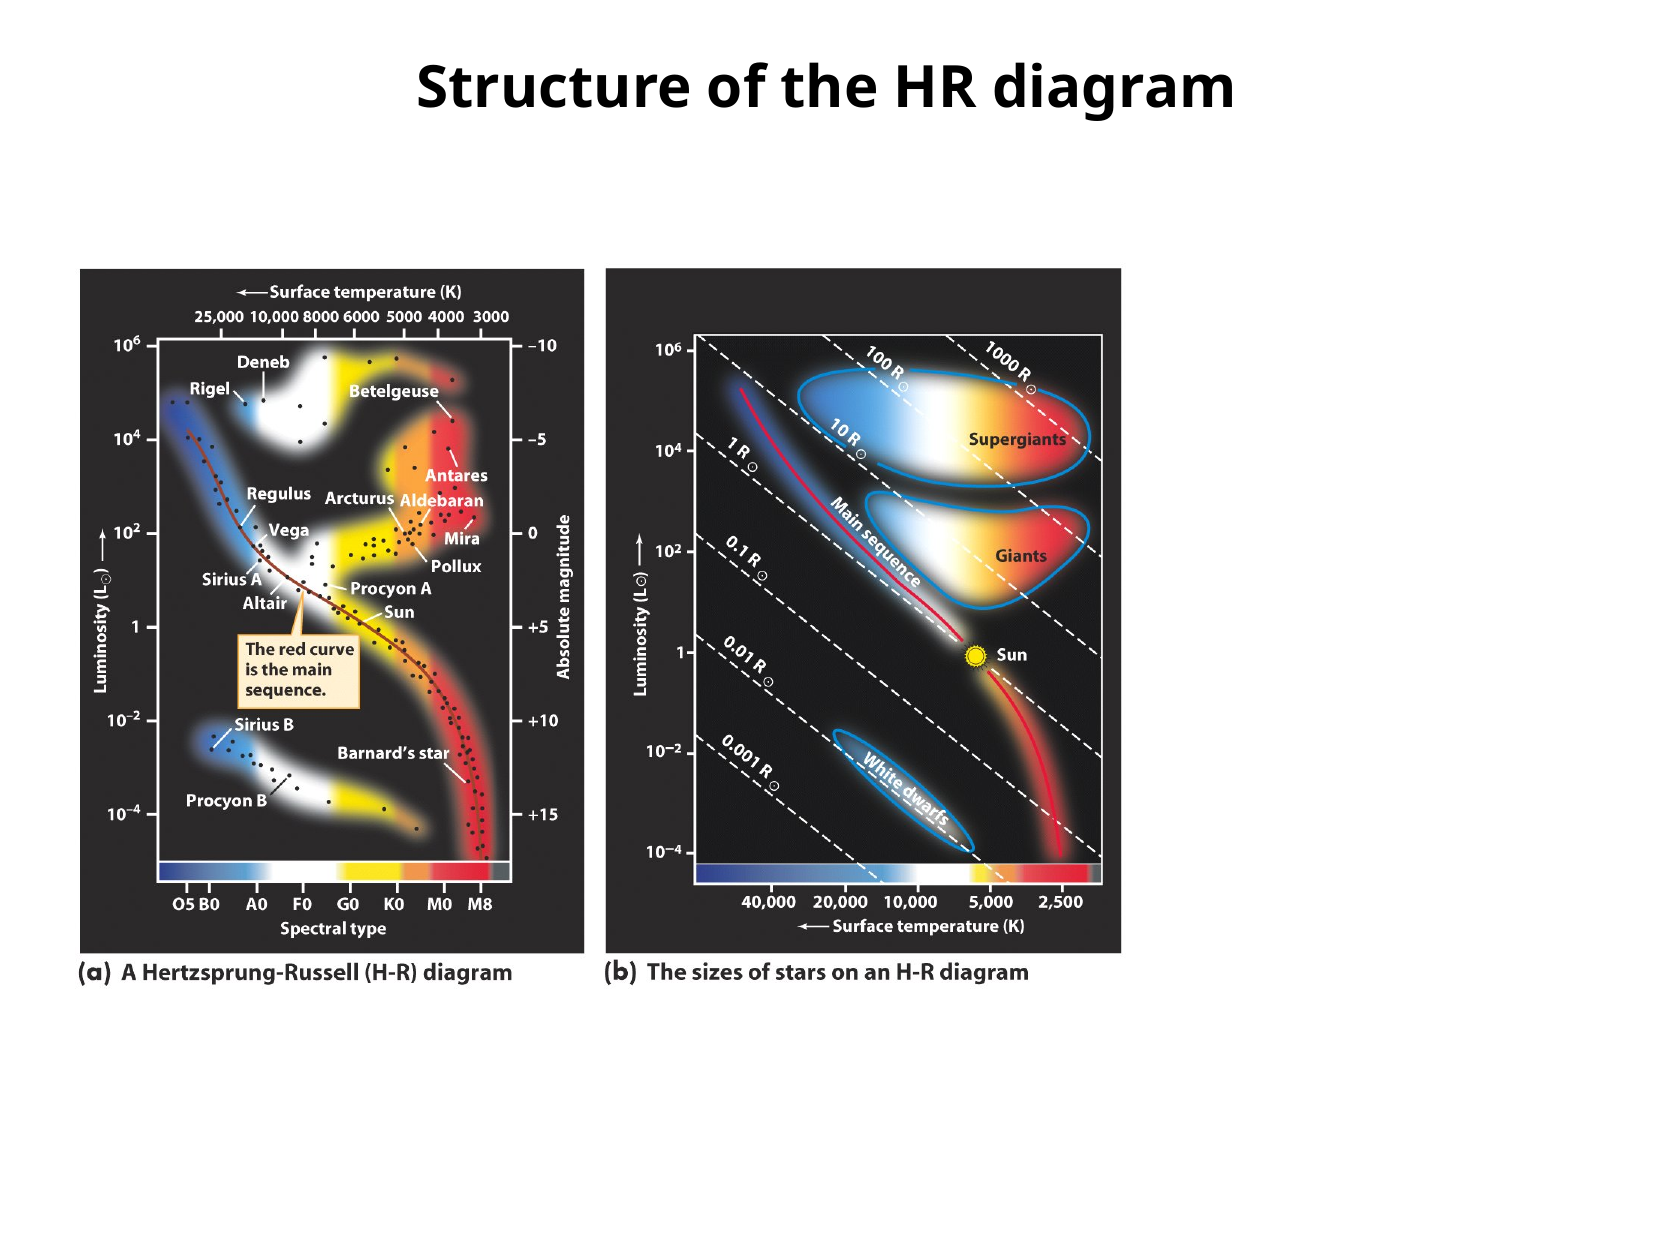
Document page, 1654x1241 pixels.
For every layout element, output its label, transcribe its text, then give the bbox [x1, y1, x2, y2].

text_box Structure of the HR diagram [0, 37, 1654, 121]
picture [75, 262, 1126, 994]
